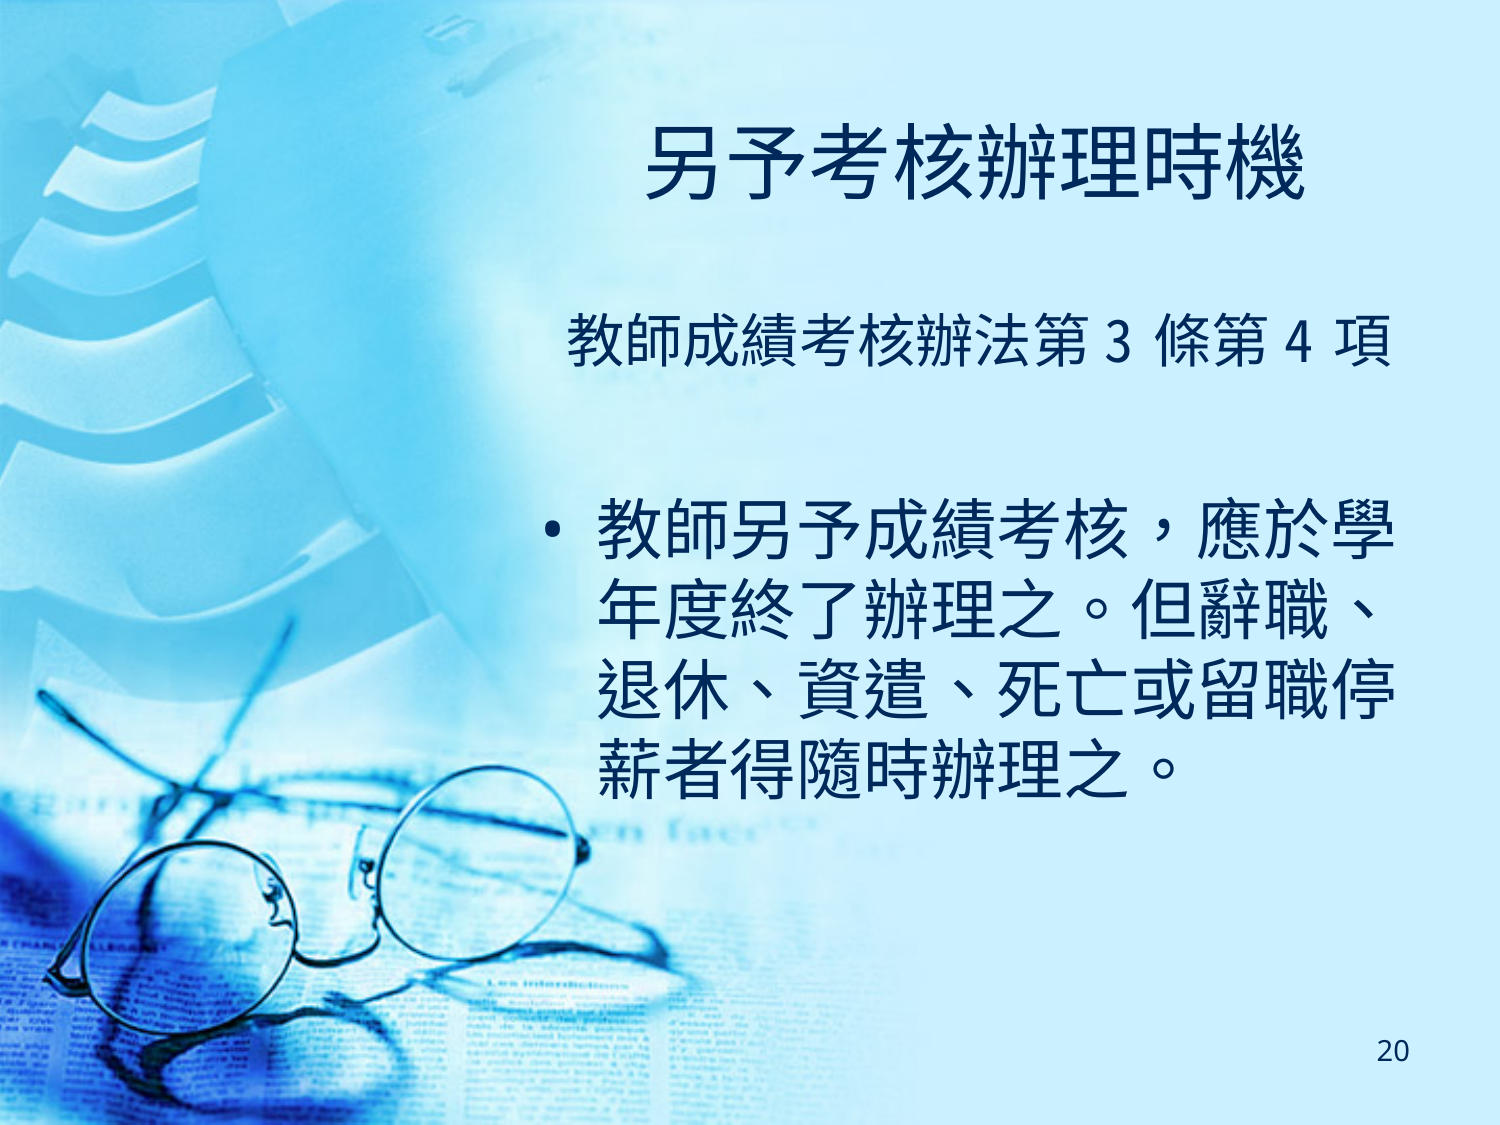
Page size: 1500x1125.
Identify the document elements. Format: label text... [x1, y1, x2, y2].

text_box 教師成績考核辦法第3條第4項 [513, 231, 1465, 420]
title 另予考核辦理時機 [525, 66, 1425, 231]
picture [0, 0, 1500, 1125]
list 教師另予成績考核，應於學年度終了辦理之。但辭職、退休、資遣、死亡或留職停薪者得隨時辦理之。 [525, 479, 1443, 894]
